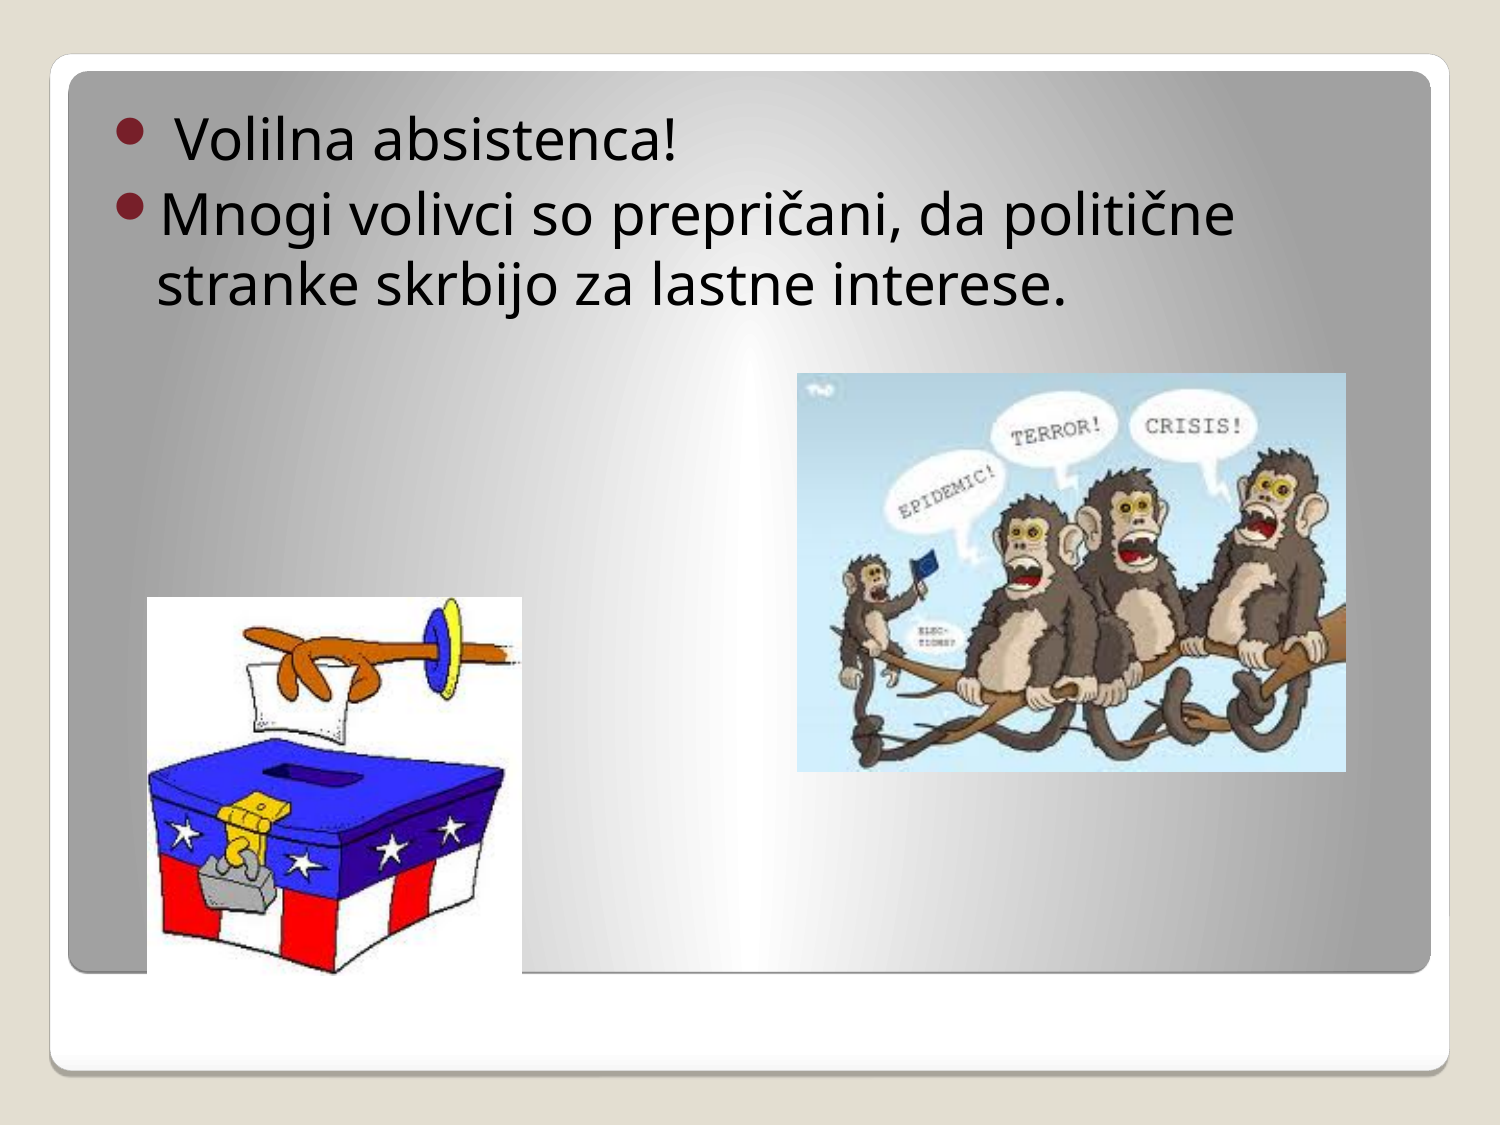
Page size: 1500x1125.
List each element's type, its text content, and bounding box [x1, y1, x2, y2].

list Volilna absistenca! Mnogi volivci so prepričani, da politične stranke skrbijo za lastne interese. [82, 86, 1425, 774]
picture [147, 597, 522, 977]
picture [797, 373, 1346, 772]
